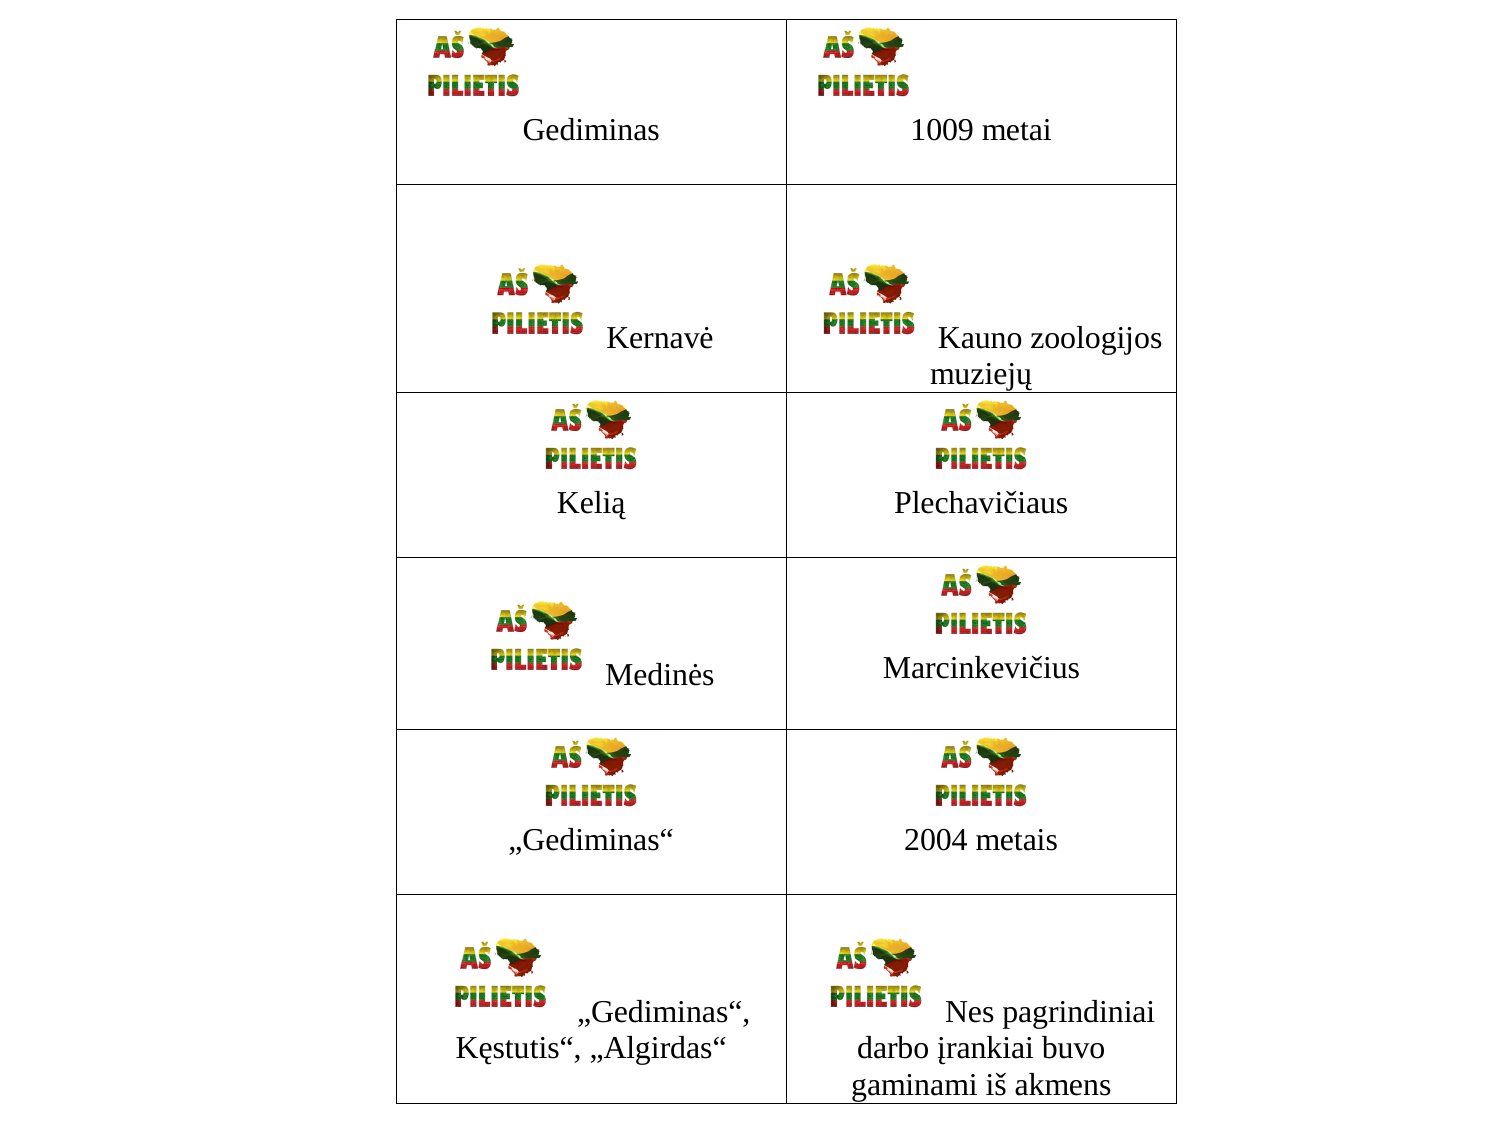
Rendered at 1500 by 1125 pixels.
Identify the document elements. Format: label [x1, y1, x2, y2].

picture [395, 19, 1179, 1106]
